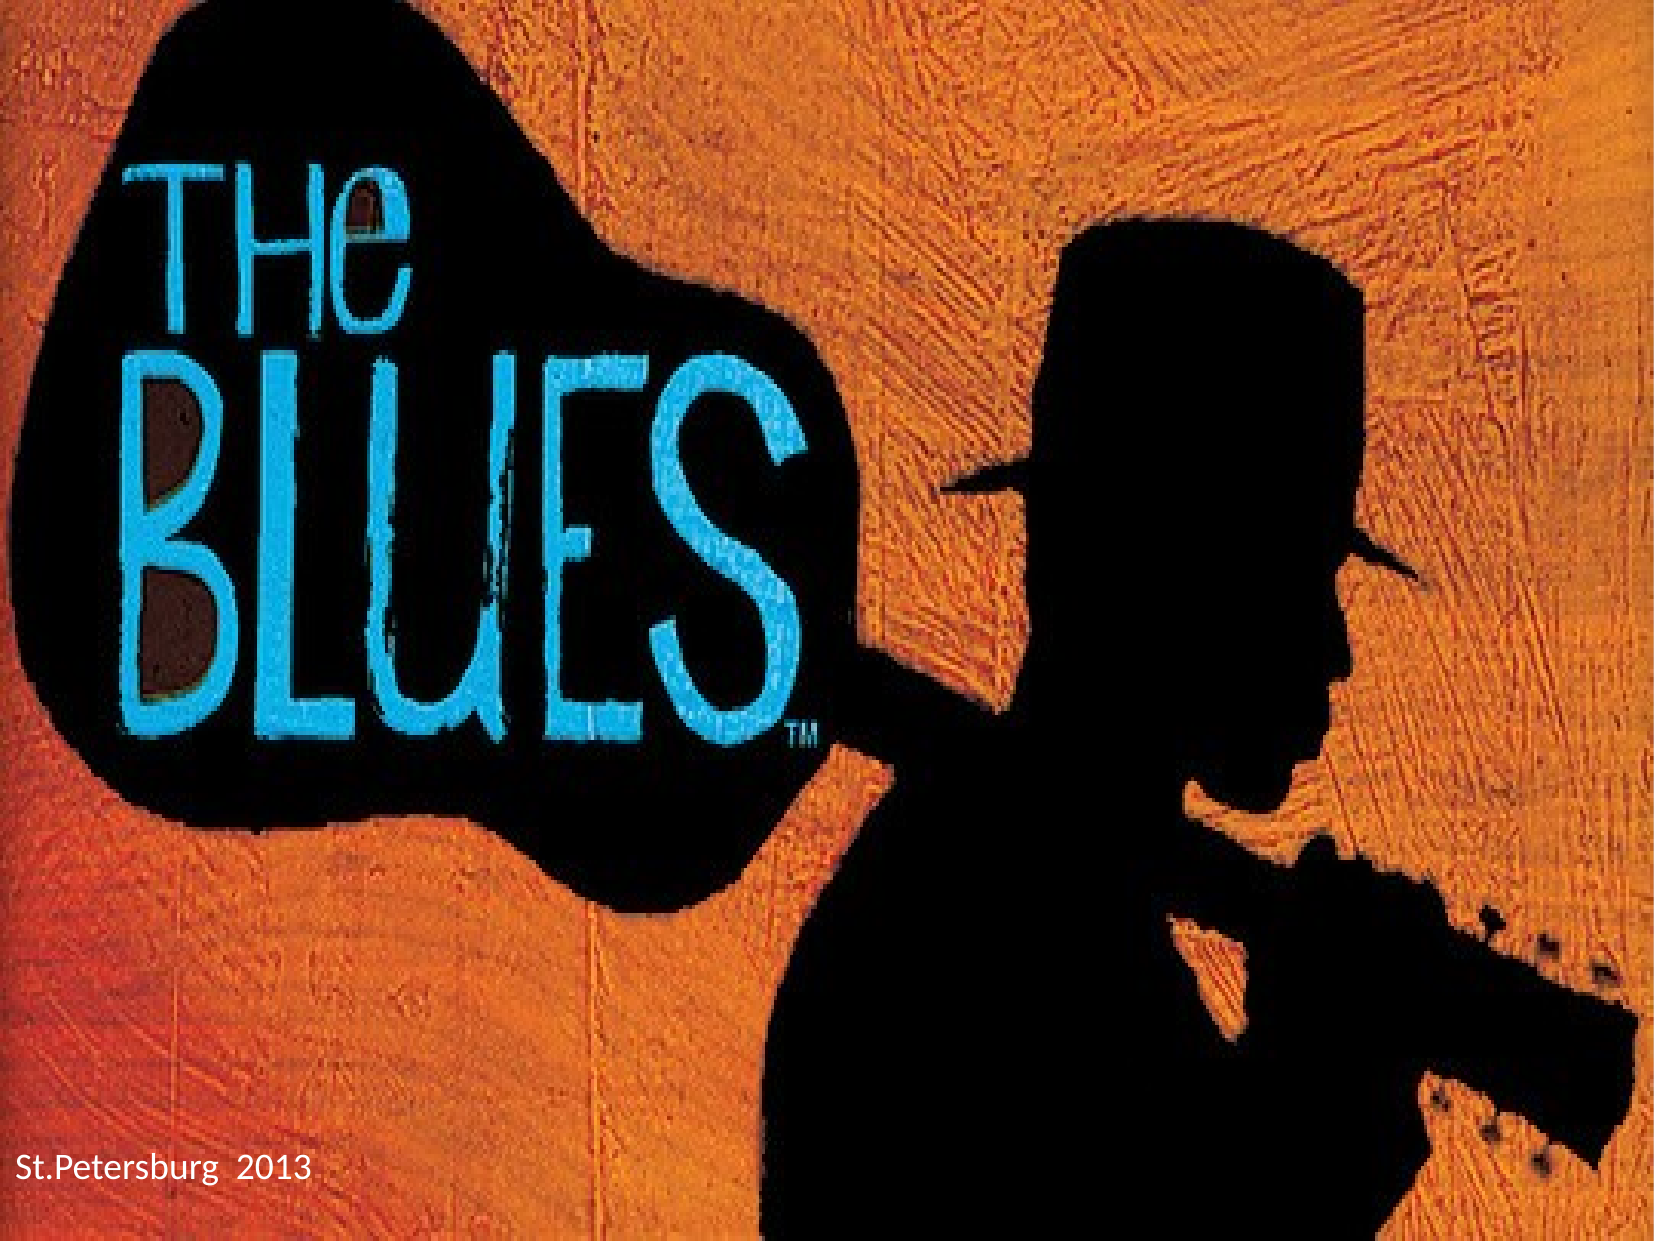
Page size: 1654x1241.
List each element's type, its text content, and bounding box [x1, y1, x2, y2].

text_box St.Petersburg 2013 [0, 1134, 331, 1241]
picture [0, 0, 1654, 1241]
